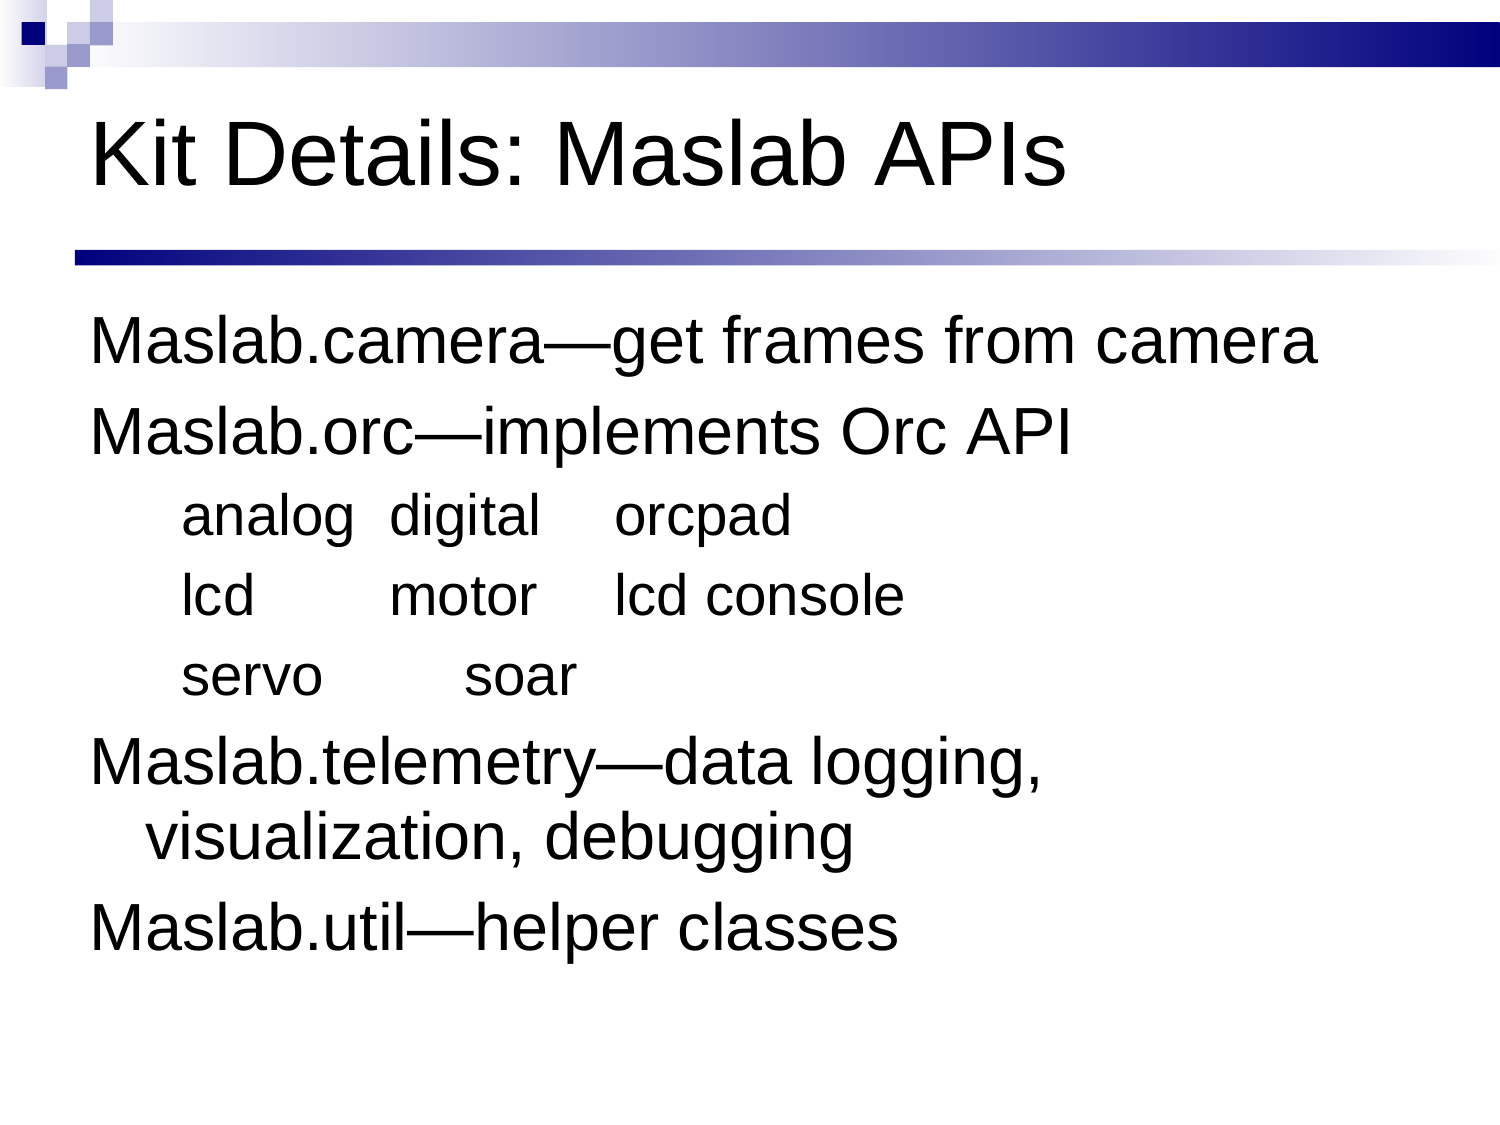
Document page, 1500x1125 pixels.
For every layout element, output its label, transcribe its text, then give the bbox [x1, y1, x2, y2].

title Kit Details: Maslab APIs [75, 75, 1426, 238]
list Maslab.camera—get frames from camera Maslab.orc—implements Orc API analog digital orcpad lcd motor lcd console servo soar Maslab.telemetry—data logging, visualization, debugging Maslab.util—helper classes [75, 299, 1426, 1038]
